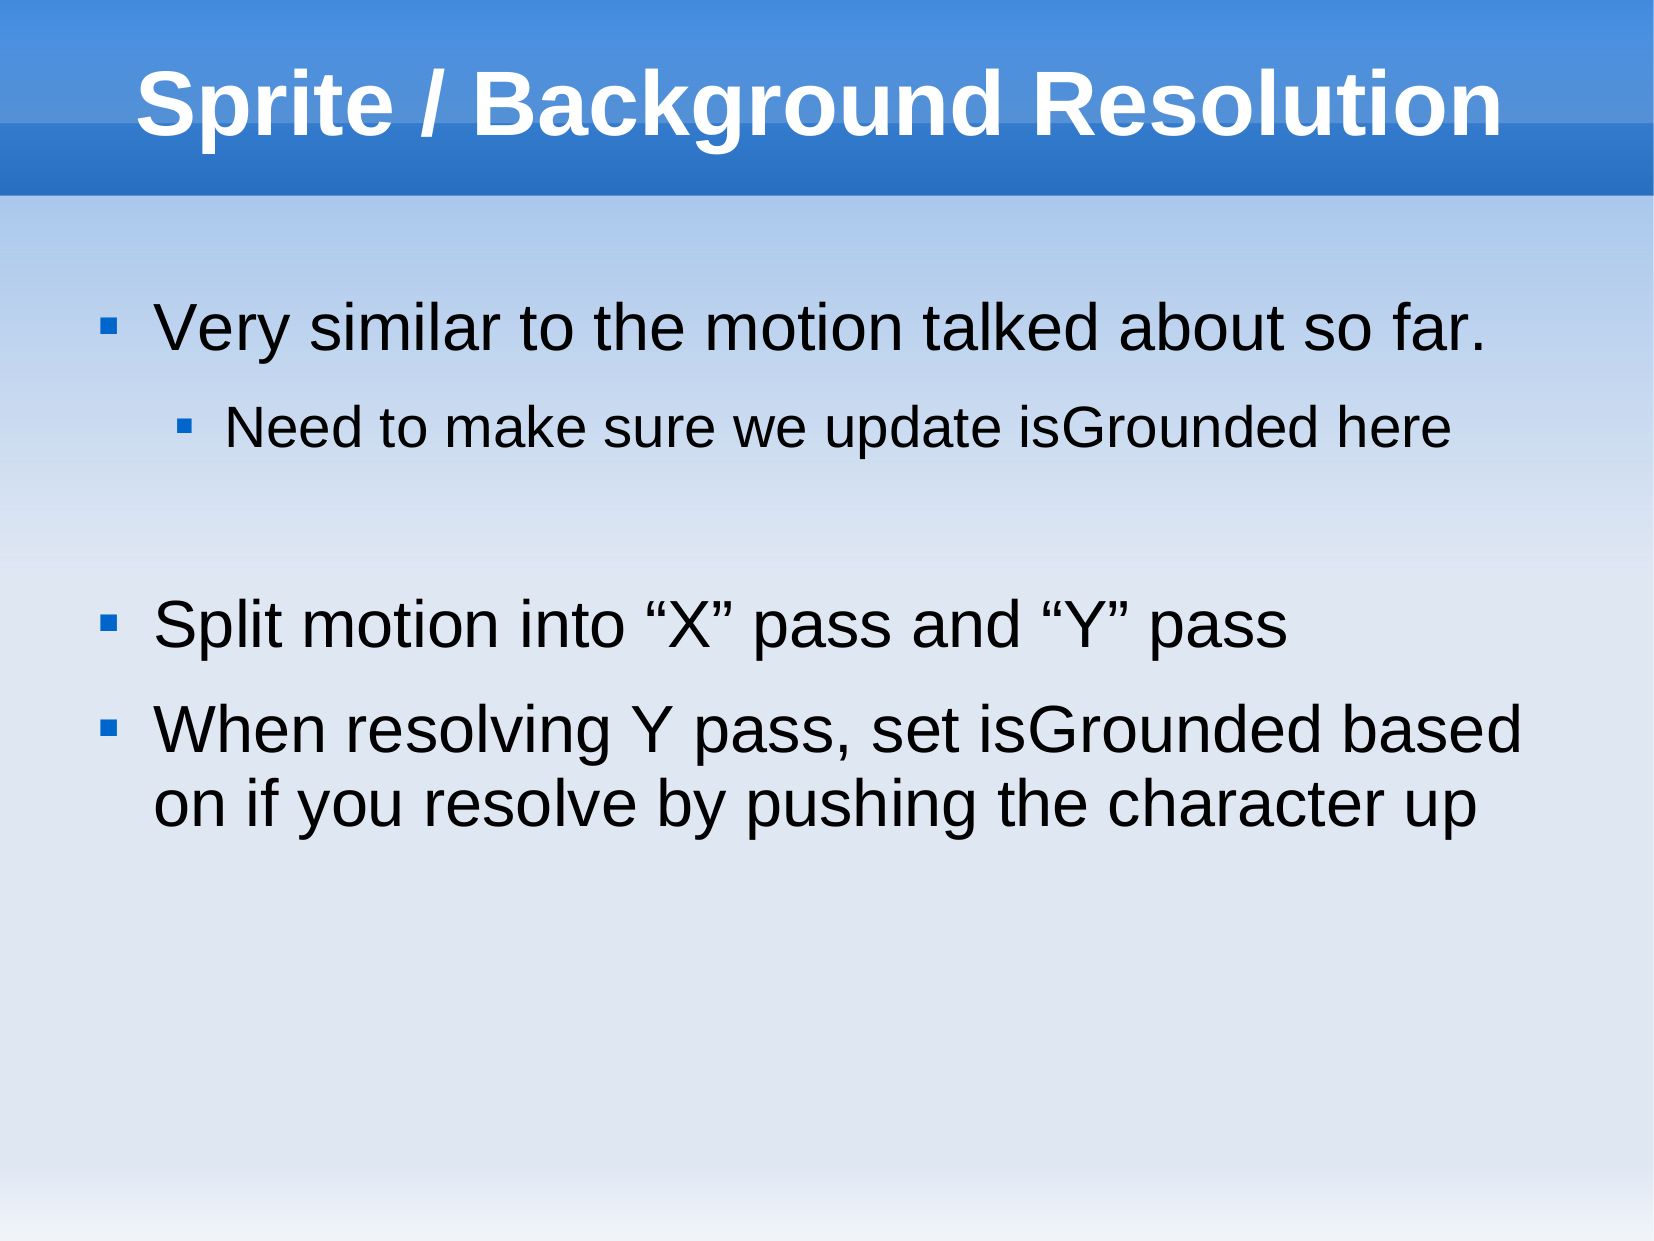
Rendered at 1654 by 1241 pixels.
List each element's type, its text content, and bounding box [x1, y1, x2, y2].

picture [0, 0, 1654, 1241]
list Very similar to the motion talked about so far. Need to make sure we update isGrounded here Split motion into “X” pass and “Y” pass When resolving Y pass, set isGrounded based on if you resolve by pushing the character up [82, 290, 1571, 1109]
title Sprite / Background Resolution [76, 0, 1565, 208]
